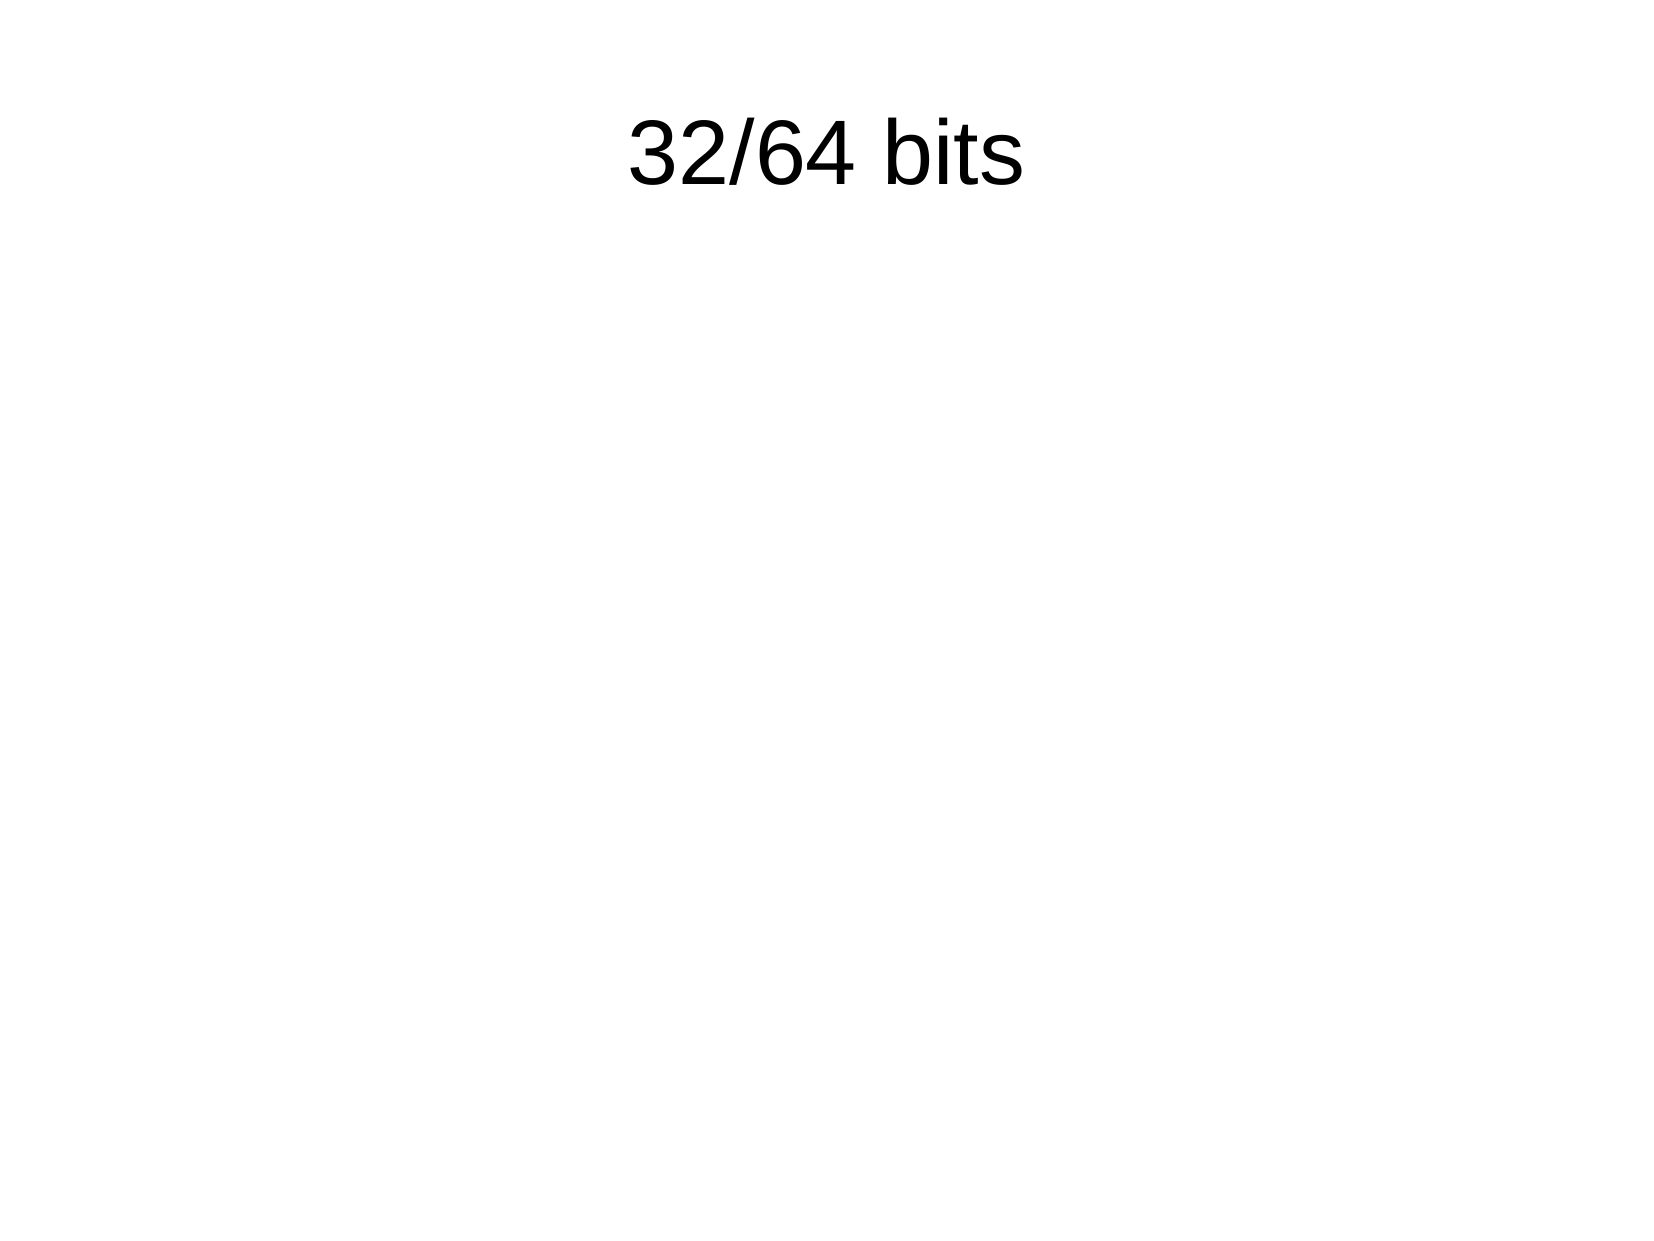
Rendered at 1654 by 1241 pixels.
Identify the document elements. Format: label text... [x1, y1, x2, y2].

title 32/64 bits [82, 49, 1571, 257]
